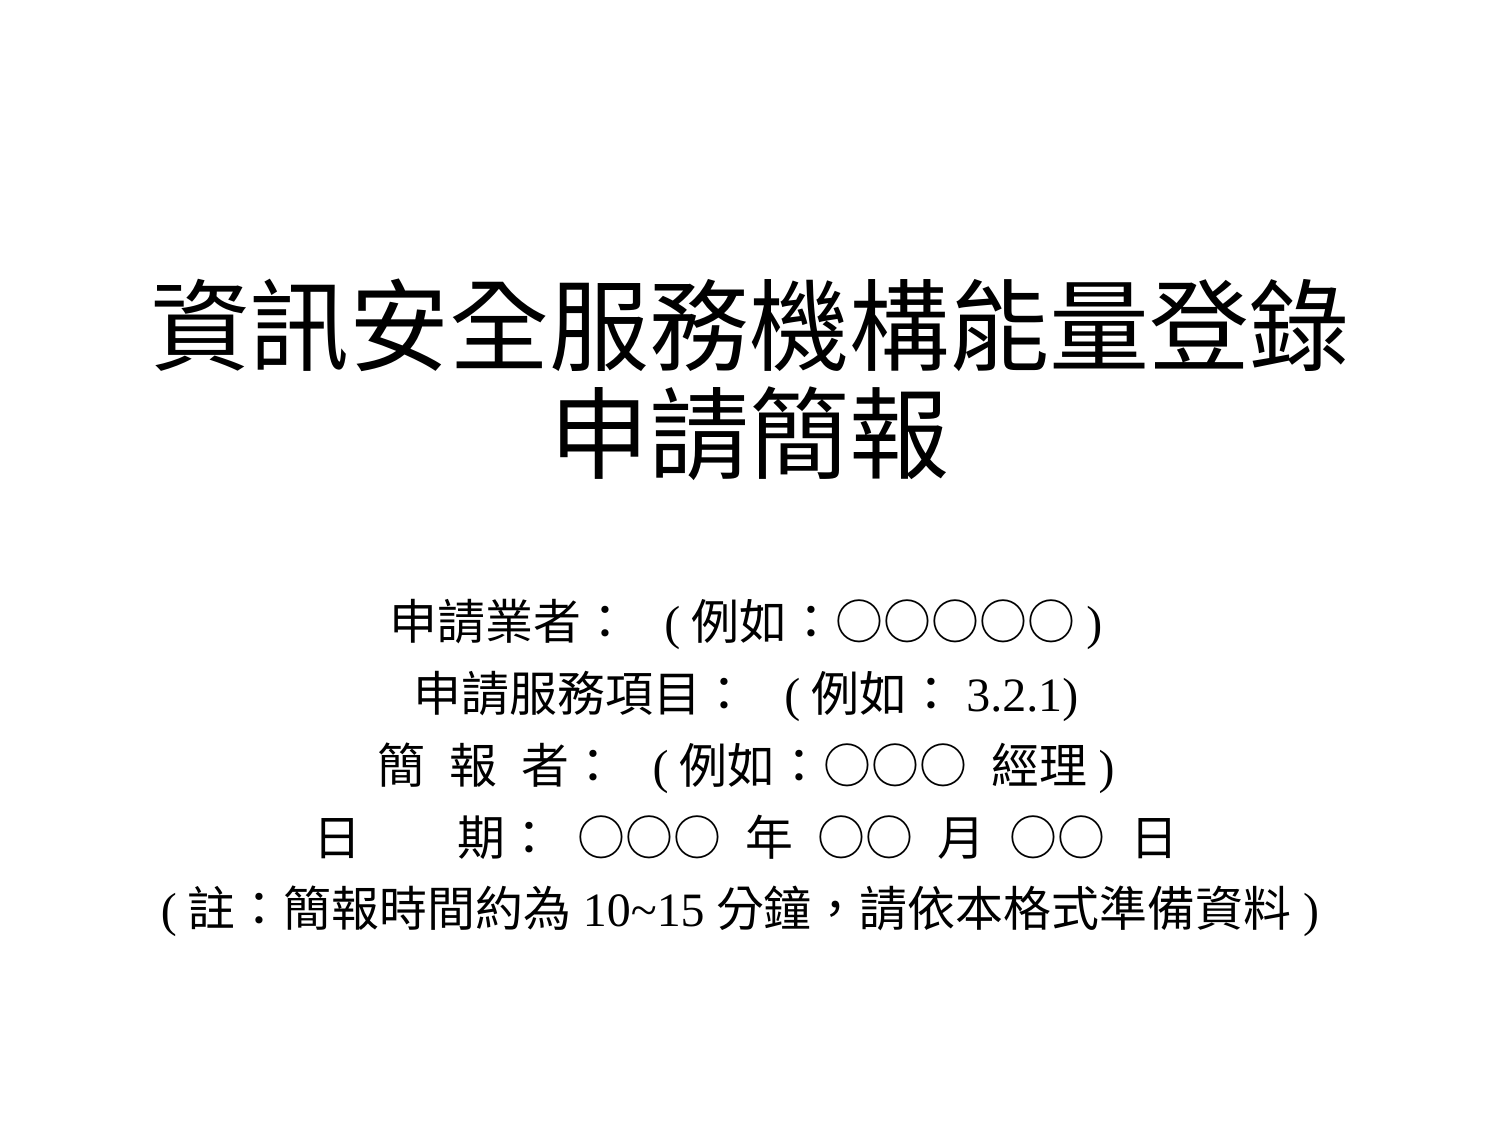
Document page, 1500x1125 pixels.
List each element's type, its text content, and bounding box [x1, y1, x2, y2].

title 資訊安全服務機構能量登錄申請簡報 [112, 184, 1388, 501]
subtitle 申請業者： (例如：○○○○○) 申請服務項目： (例如：3.2.1) 簡 報 者： (例如：○○○ 經理) 日 期： ○○○ 年 ○○ 月 ○○ 日 (註：簡報時間約為10~15分鐘，請依本格式準備資料) [136, 590, 1356, 989]
